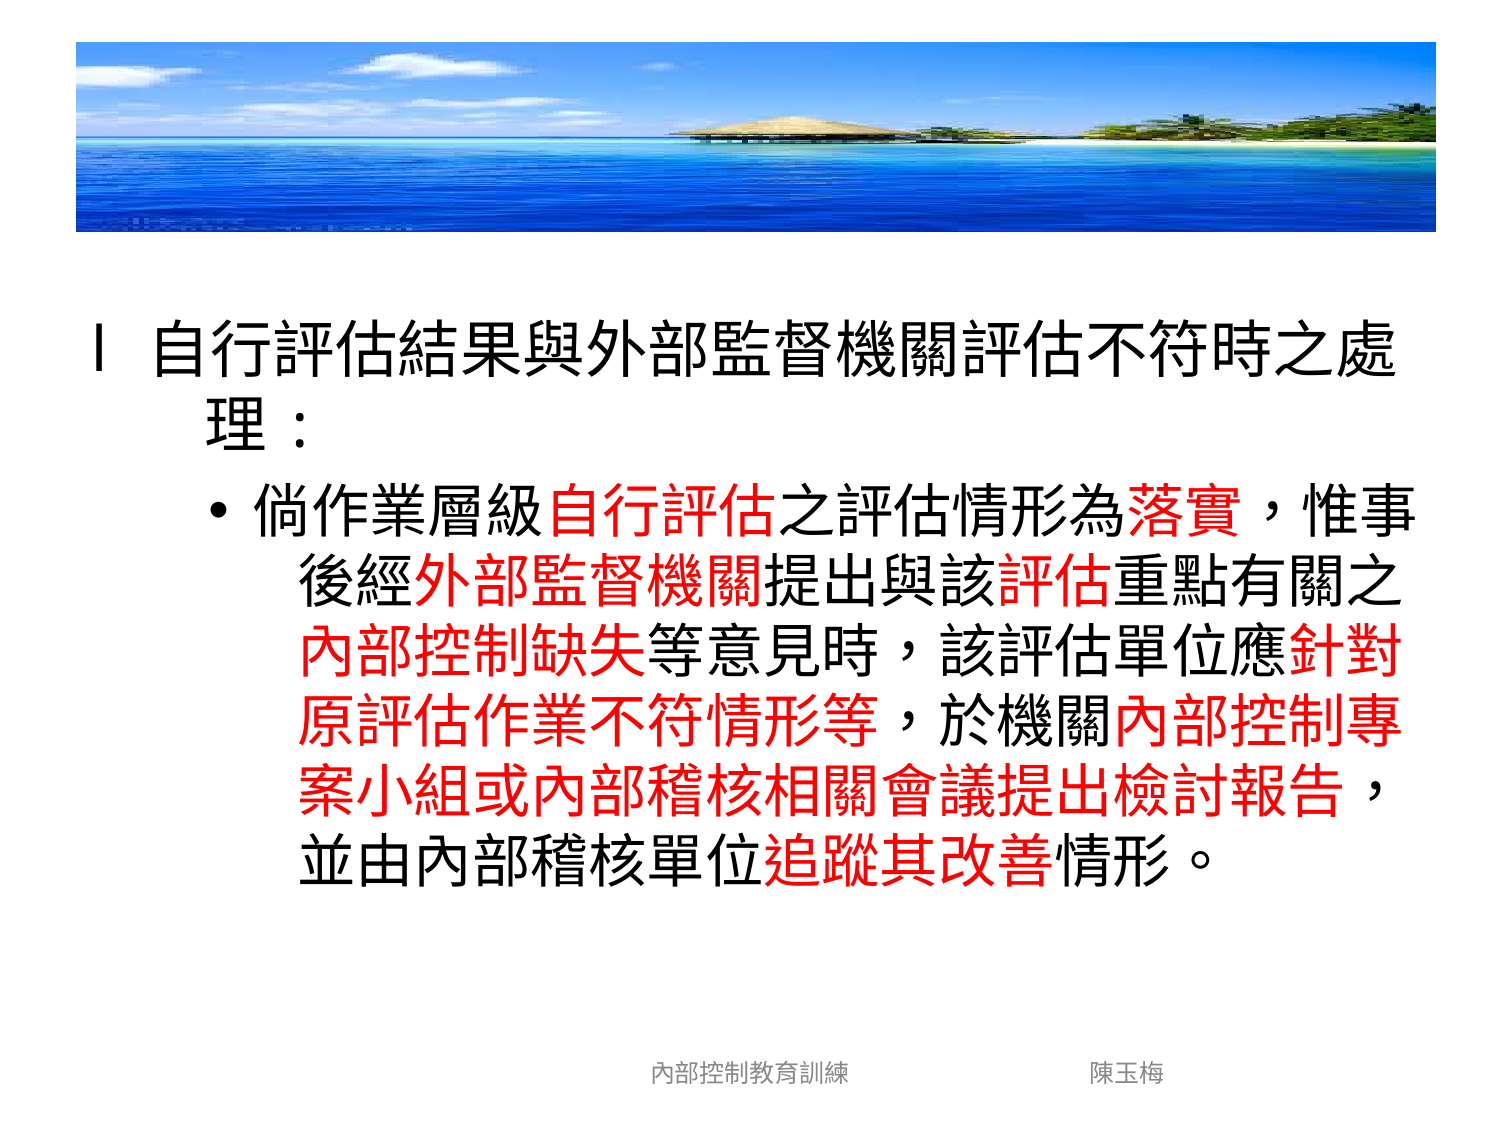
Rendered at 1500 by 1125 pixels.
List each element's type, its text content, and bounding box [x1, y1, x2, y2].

list 自行評估結果與外部監督機關評估不符時之處理: 倘作業層級自行評估之評估情形為落實，惟事後經外部監督機關提出與該評估重點有關之內部控制缺失等意見時，該評估單位應針對原評估作業不符情形等，於機關內部控制專案小組或內部稽核相關會議提出檢討報告，並由內部稽核單位追蹤其改善情形。 [76, 302, 1436, 1024]
text_box 內部控制教育訓練 [512, 1042, 988, 1103]
text_box 陳玉梅 [1074, 1042, 1426, 1103]
